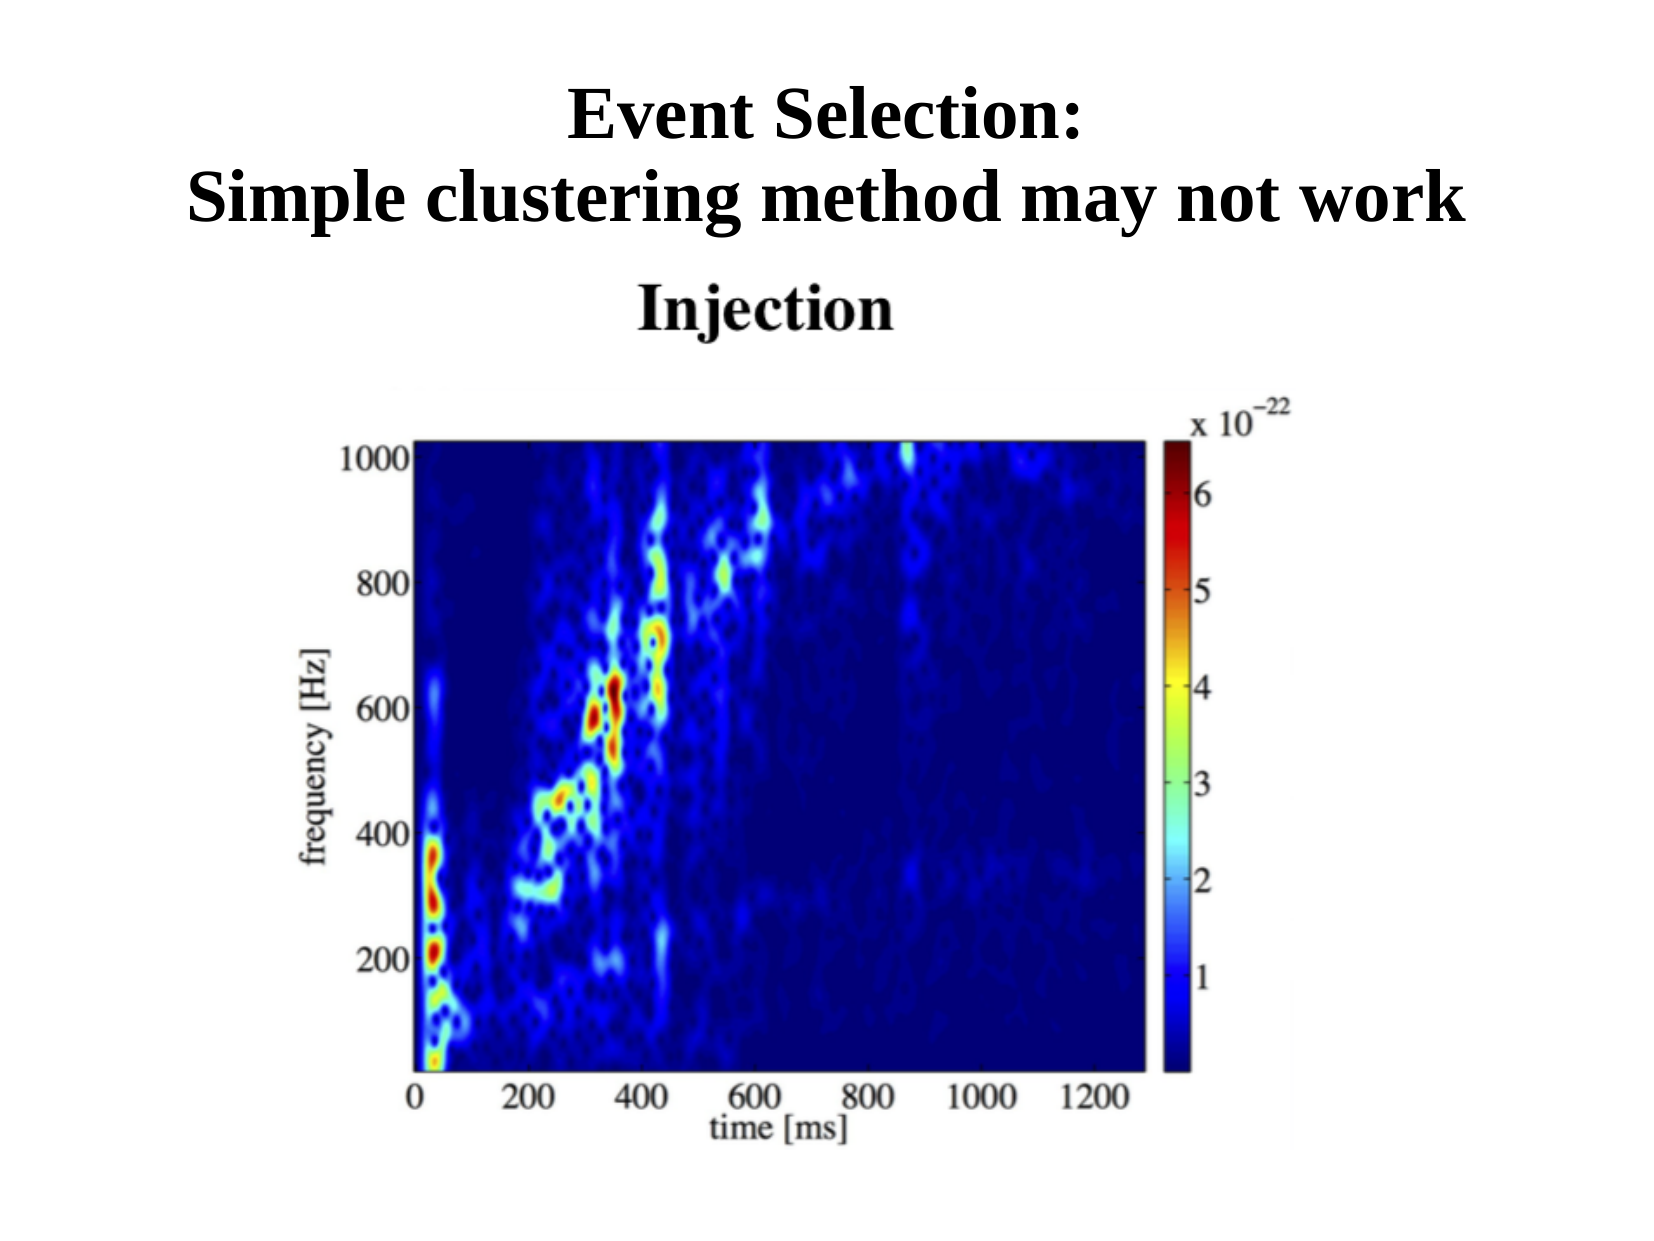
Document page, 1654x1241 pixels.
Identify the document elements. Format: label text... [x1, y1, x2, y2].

picture [259, 259, 1335, 1228]
title Event Selection: Simple clustering method may not work [82, 49, 1571, 260]
